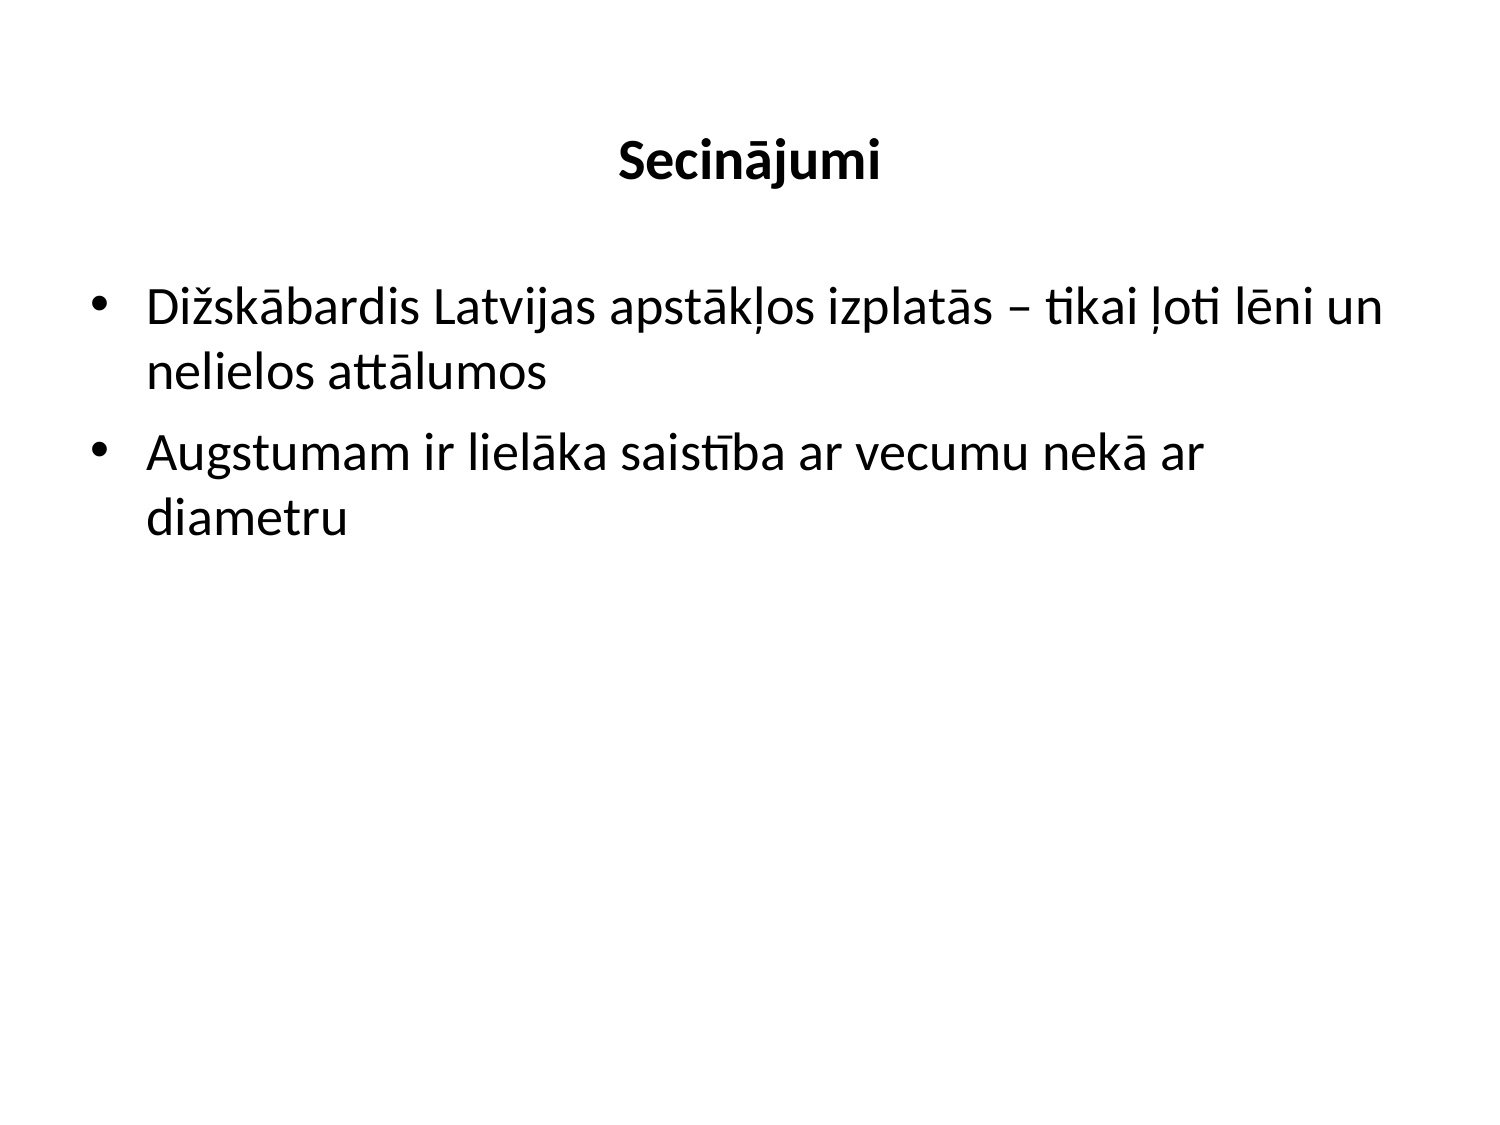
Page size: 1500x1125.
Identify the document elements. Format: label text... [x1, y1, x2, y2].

list Dižskābardis Latvijas apstākļos izplatās – tikai ļoti lēni un nelielos attālumos Augstumam ir lielāka saistība ar vecumu nekā ar diametru [75, 262, 1426, 1006]
title Secinājumi [75, 45, 1426, 233]
